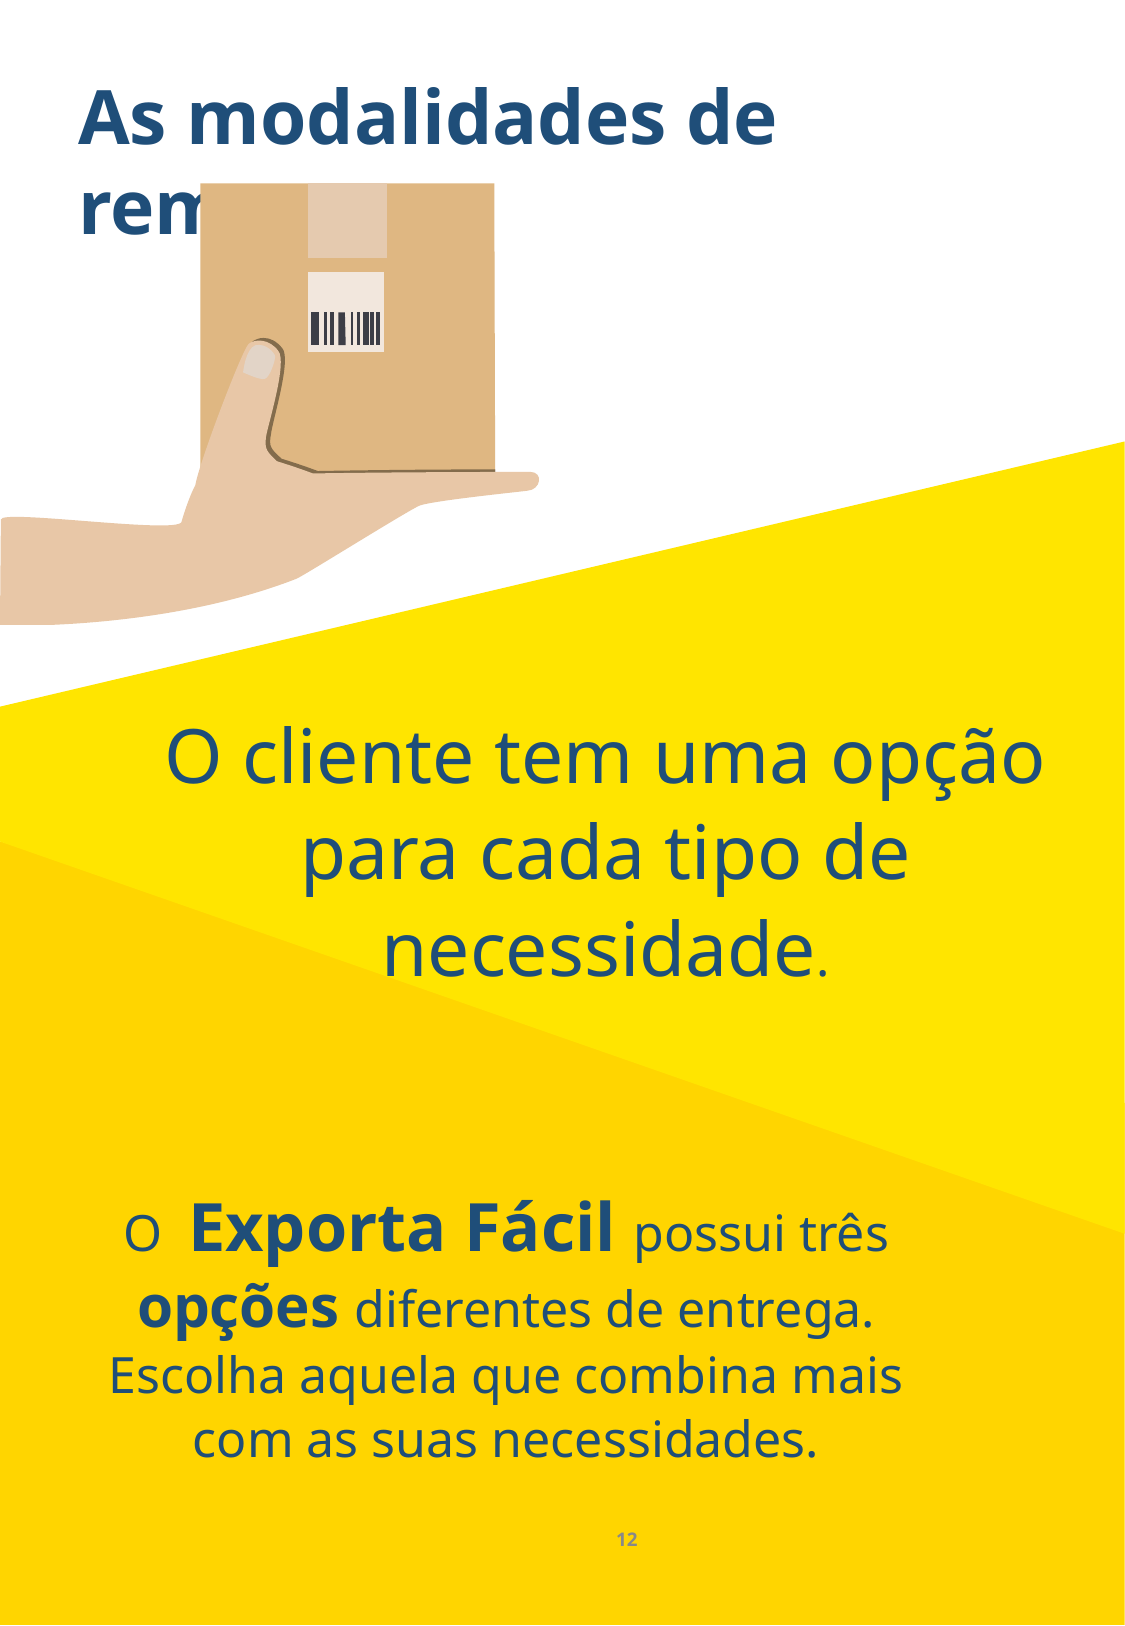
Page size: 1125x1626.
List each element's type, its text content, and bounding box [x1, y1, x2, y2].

text_box O cliente tem uma opção para cada tipo de necessidade. [136, 695, 1076, 999]
text_box As modalidades de remessa [63, 62, 1062, 257]
picture [0, 183, 1125, 1625]
text_box O Exporta Fácil possui três opções diferentes de entrega. Escolha aquela que combina mais com as suas necessidades. [63, 1171, 950, 1475]
text_box <número> [601, 1497, 855, 1584]
